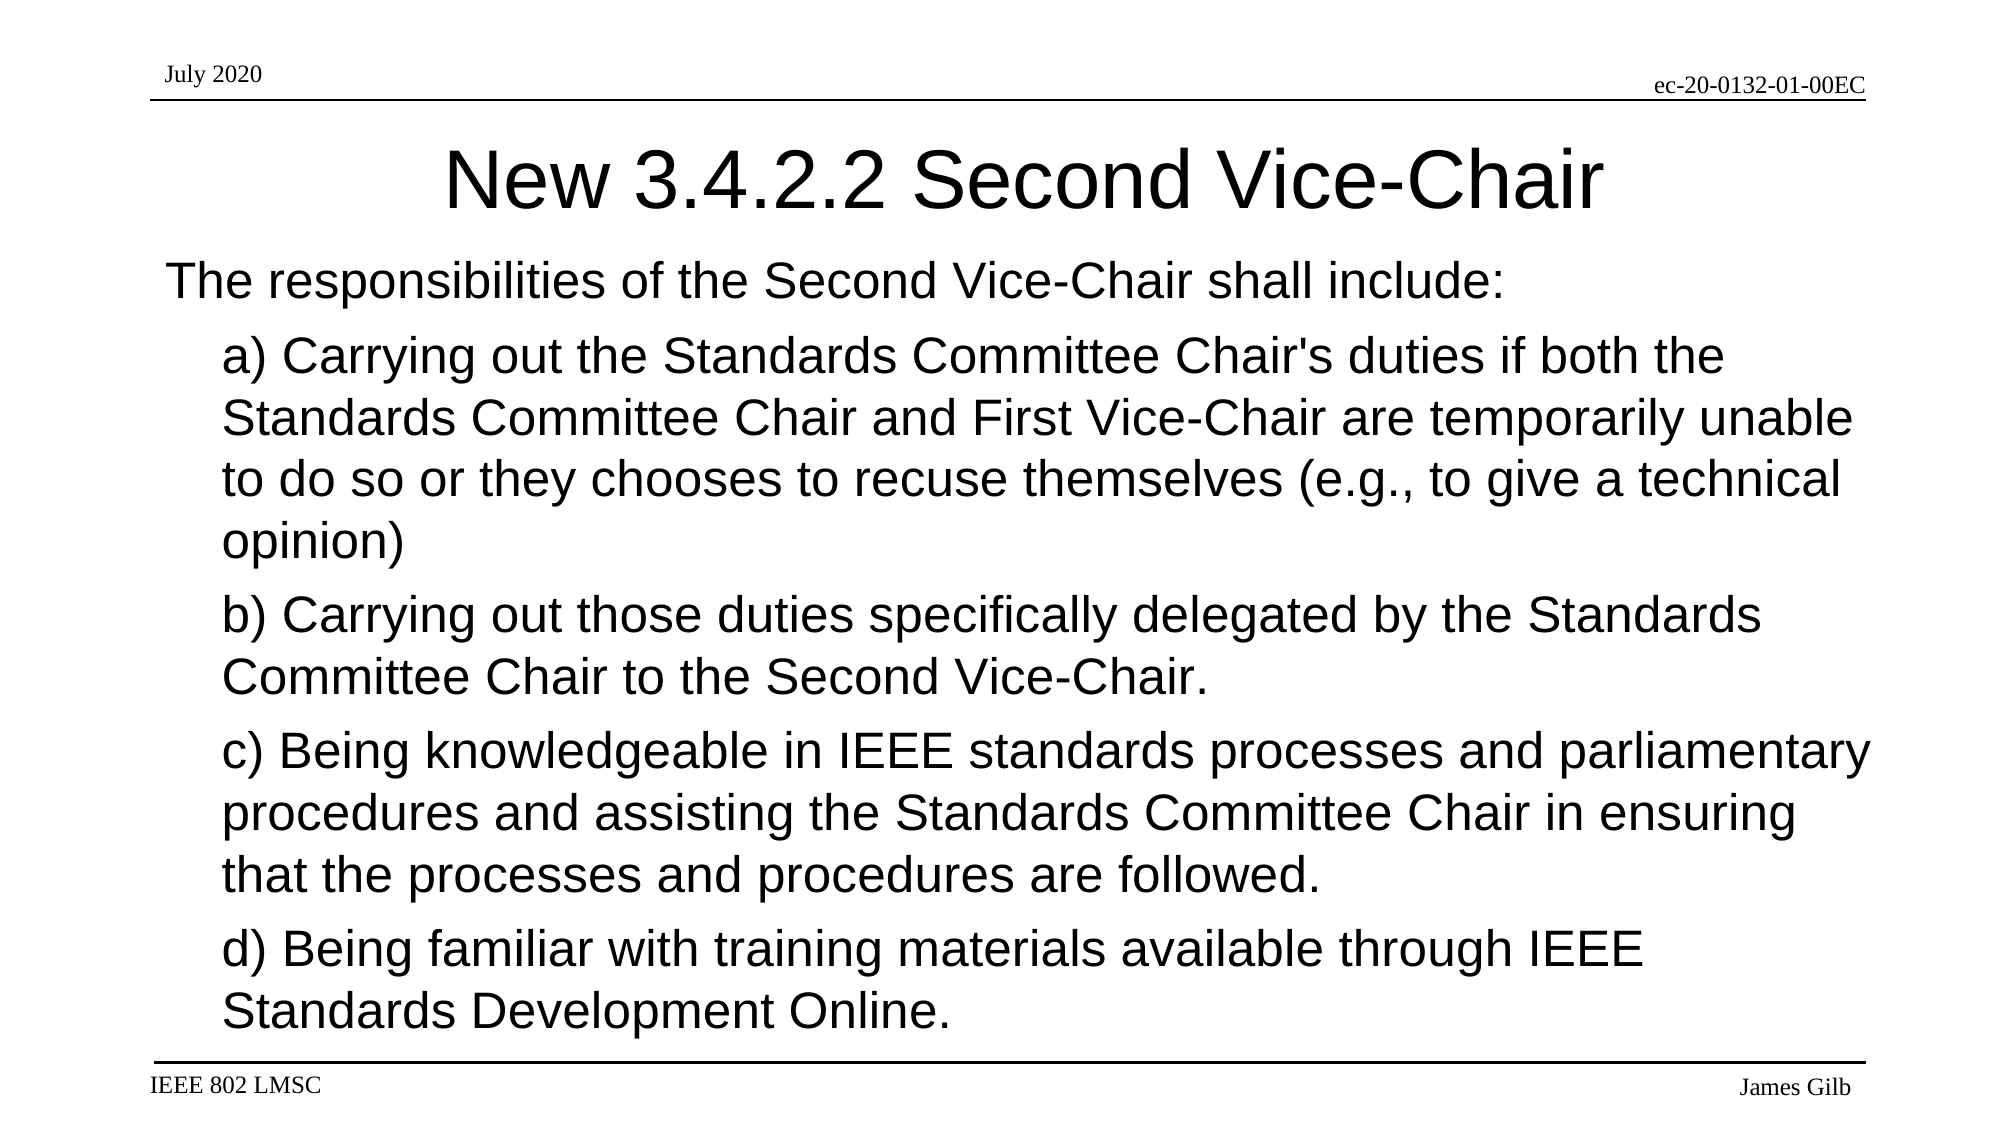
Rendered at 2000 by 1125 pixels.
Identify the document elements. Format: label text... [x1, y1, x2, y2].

list The responsibilities of the Second Vice-Chair shall include: a) Carrying out the Standards Committee Chair's duties if both the Standards Committee Chair and First Vice-Chair are temporarily unable to do so or they chooses to recuse themselves (e.g., to give a technical opinion) b) Carrying out those duties specifically delegated by the Standards Committee Chair to the Second Vice-Chair. c) Being knowledgeable in IEEE standards processes and parliamentary procedures and assisting the Standards Committee Chair in ensuring that the processes and procedures are followed. d) Being familiar with training materials available through IEEE Standards Development Online. [149, 239, 1900, 1051]
title New 3.4.2.2 Second Vice-Chair [149, 112, 1900, 238]
